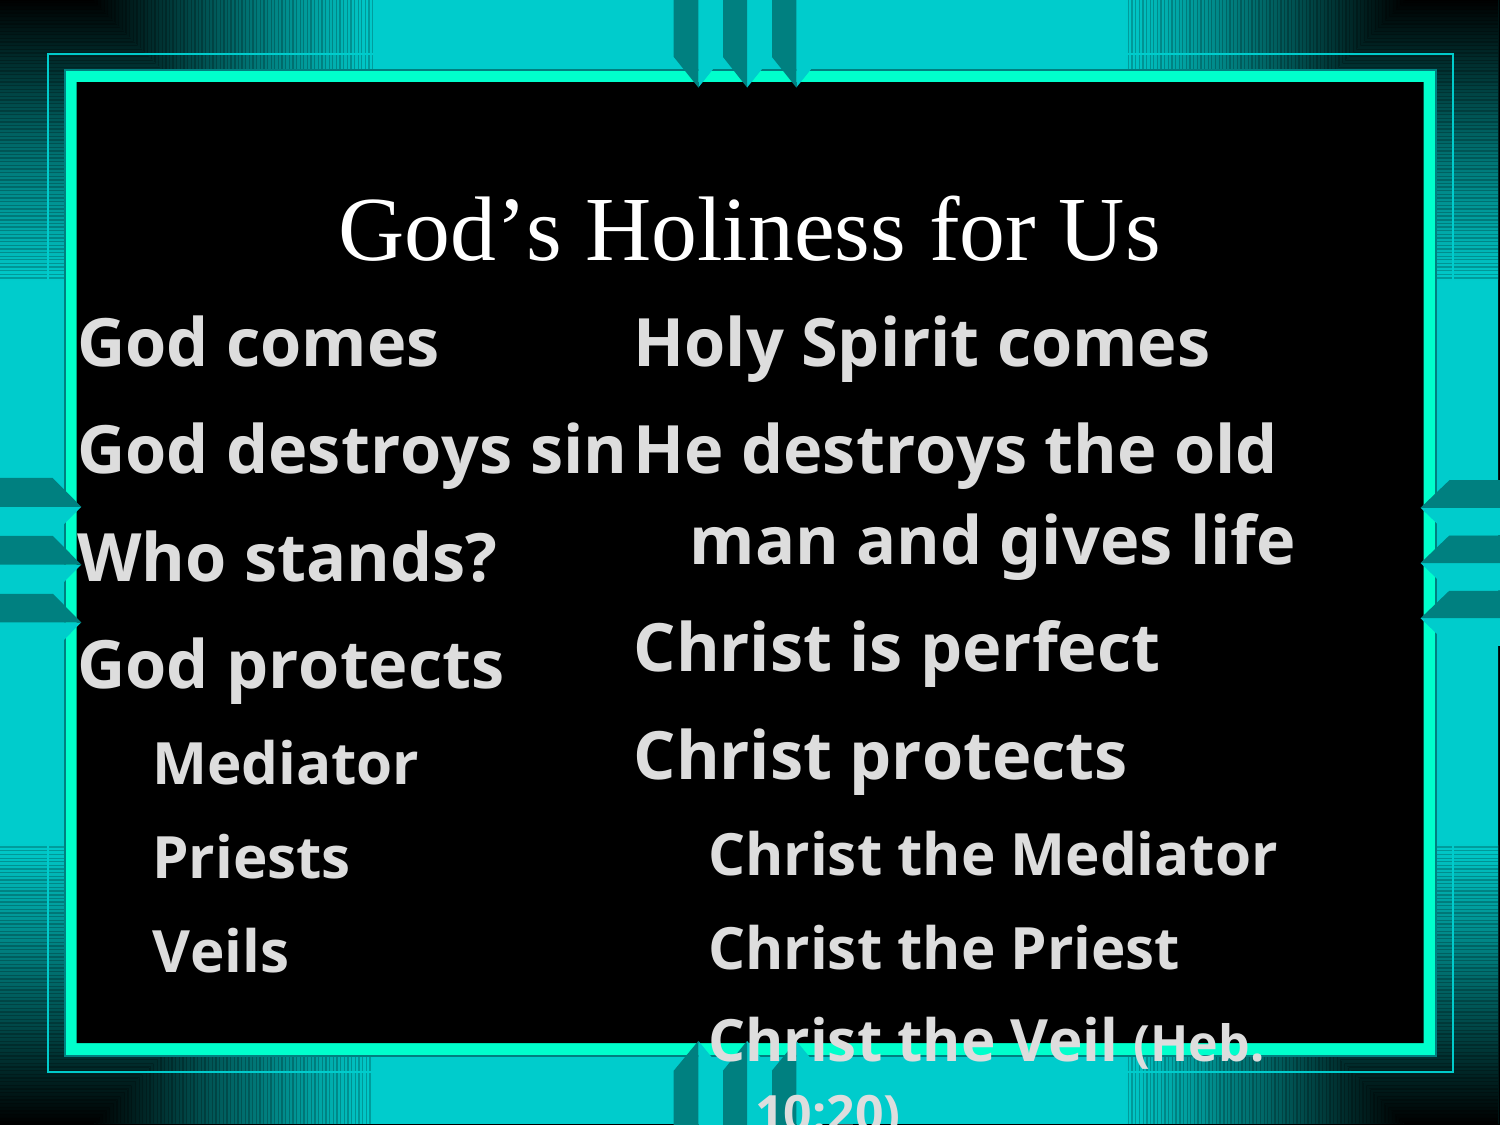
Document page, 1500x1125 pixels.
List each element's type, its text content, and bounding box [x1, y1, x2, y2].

title God’s Holiness for Us [112, 99, 1388, 287]
list Holy Spirit comes He destroys the old man and gives life Christ is perfect Christ protects Christ the Mediator Christ the Priest Christ the Veil (Heb. 10:20) [618, 287, 1435, 1064]
list God comes God destroys sin Who stands? God protects Mediator Priests Veils [62, 287, 688, 1006]
